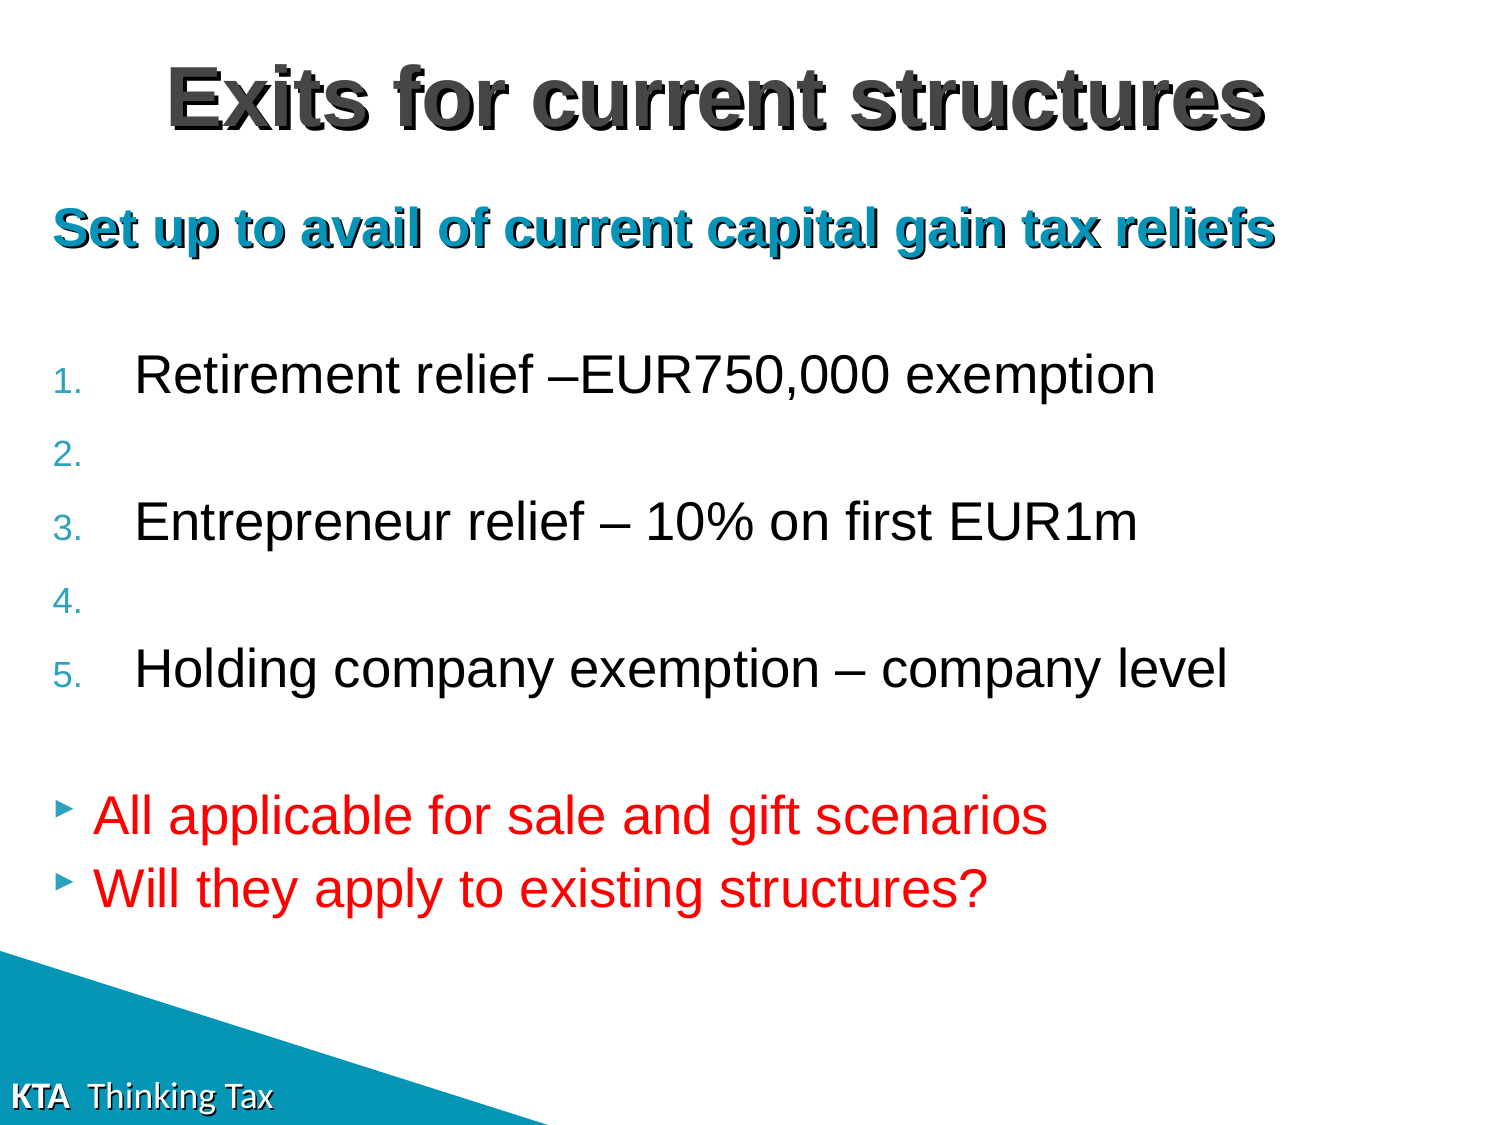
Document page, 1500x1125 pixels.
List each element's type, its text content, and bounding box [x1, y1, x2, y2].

list Set up to avail of current capital gain tax reliefs Retirement relief –EUR750,000 exemption Entrepreneur relief – 10% on first EUR1m Holding company exemption – company level All applicable for sale and gift scenarios Will they apply to existing structures? [2, 184, 1409, 927]
title Exits for current structures [41, 0, 1392, 187]
